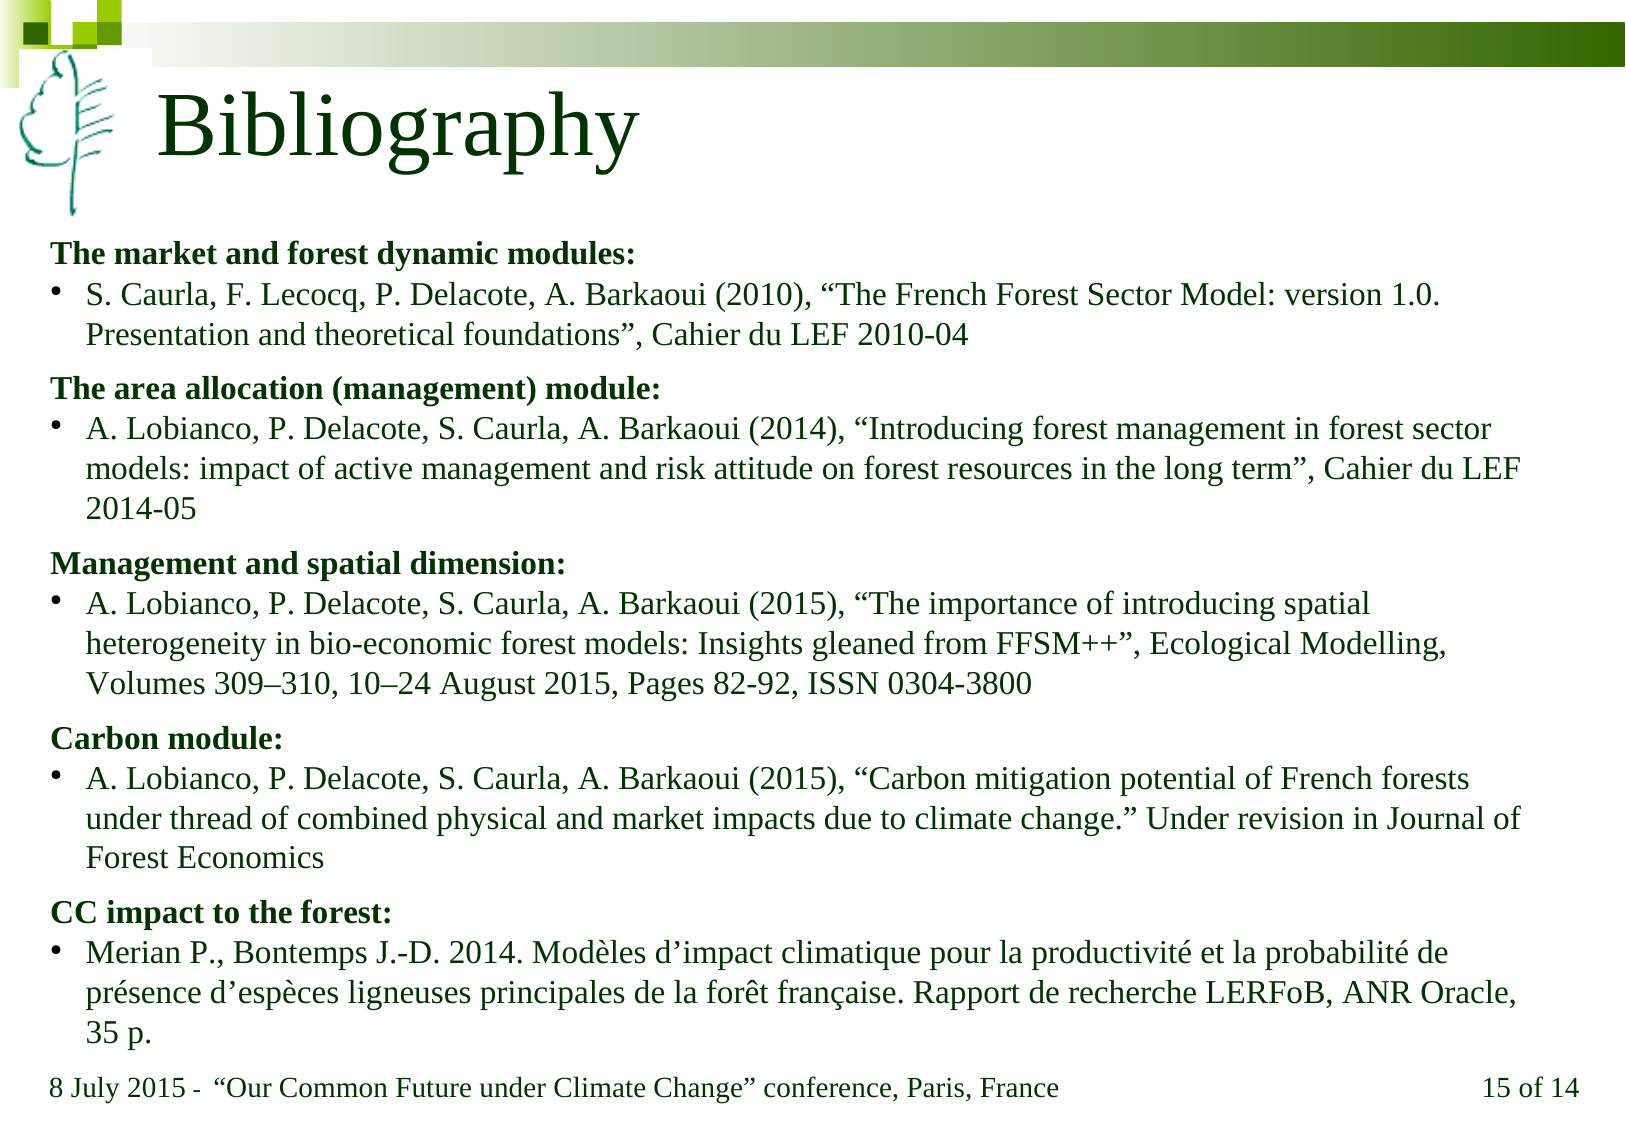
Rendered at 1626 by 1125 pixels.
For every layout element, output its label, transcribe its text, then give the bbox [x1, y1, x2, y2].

text_box The market and forest dynamic modules: S. Caurla, F. Lecocq, P. Delacote, A. Barkaoui (2010), “The French Forest Sector Model: version 1.0. Presentation and theoretical foundations”, Cahier du LEF 2010-04 The area allocation (management) module: A. Lobianco, P. Delacote, S. Caurla, A. Barkaoui (2014), “Introducing forest management in forest sector models: impact of active management and risk attitude on forest resources in the long term”, Cahier du LEF 2014-05 Management and spatial dimension: A. Lobianco, P. Delacote, S. Caurla, A. Barkaoui (2015), “The importance of introducing spatial heterogeneity in bio-economic forest models: Insights gleaned from FFSM++”, Ecological Modelling, Volumes 309–310, 10–24 August 2015, Pages 82-92, ISSN 0304-3800 Carbon module: A. Lobianco, P. Delacote, S. Caurla, A. Barkaoui (2015), “Carbon mitigation potential of French forests under thread of combined physical and market impacts due to climate change.” Under revision in Journal of Forest Economics CC impact to the forest: Merian P., Bontemps J.-D. 2014. Modèles d’impact climatique pour la productivité et la probabilité de présence d’espèces ligneuses principales de la forêt française. Rapport de recherche LERFoB, ANR Oracle, 35 p. [35, 224, 1571, 1058]
picture [19, 49, 141, 220]
title Bibliography [141, 1, 1626, 237]
